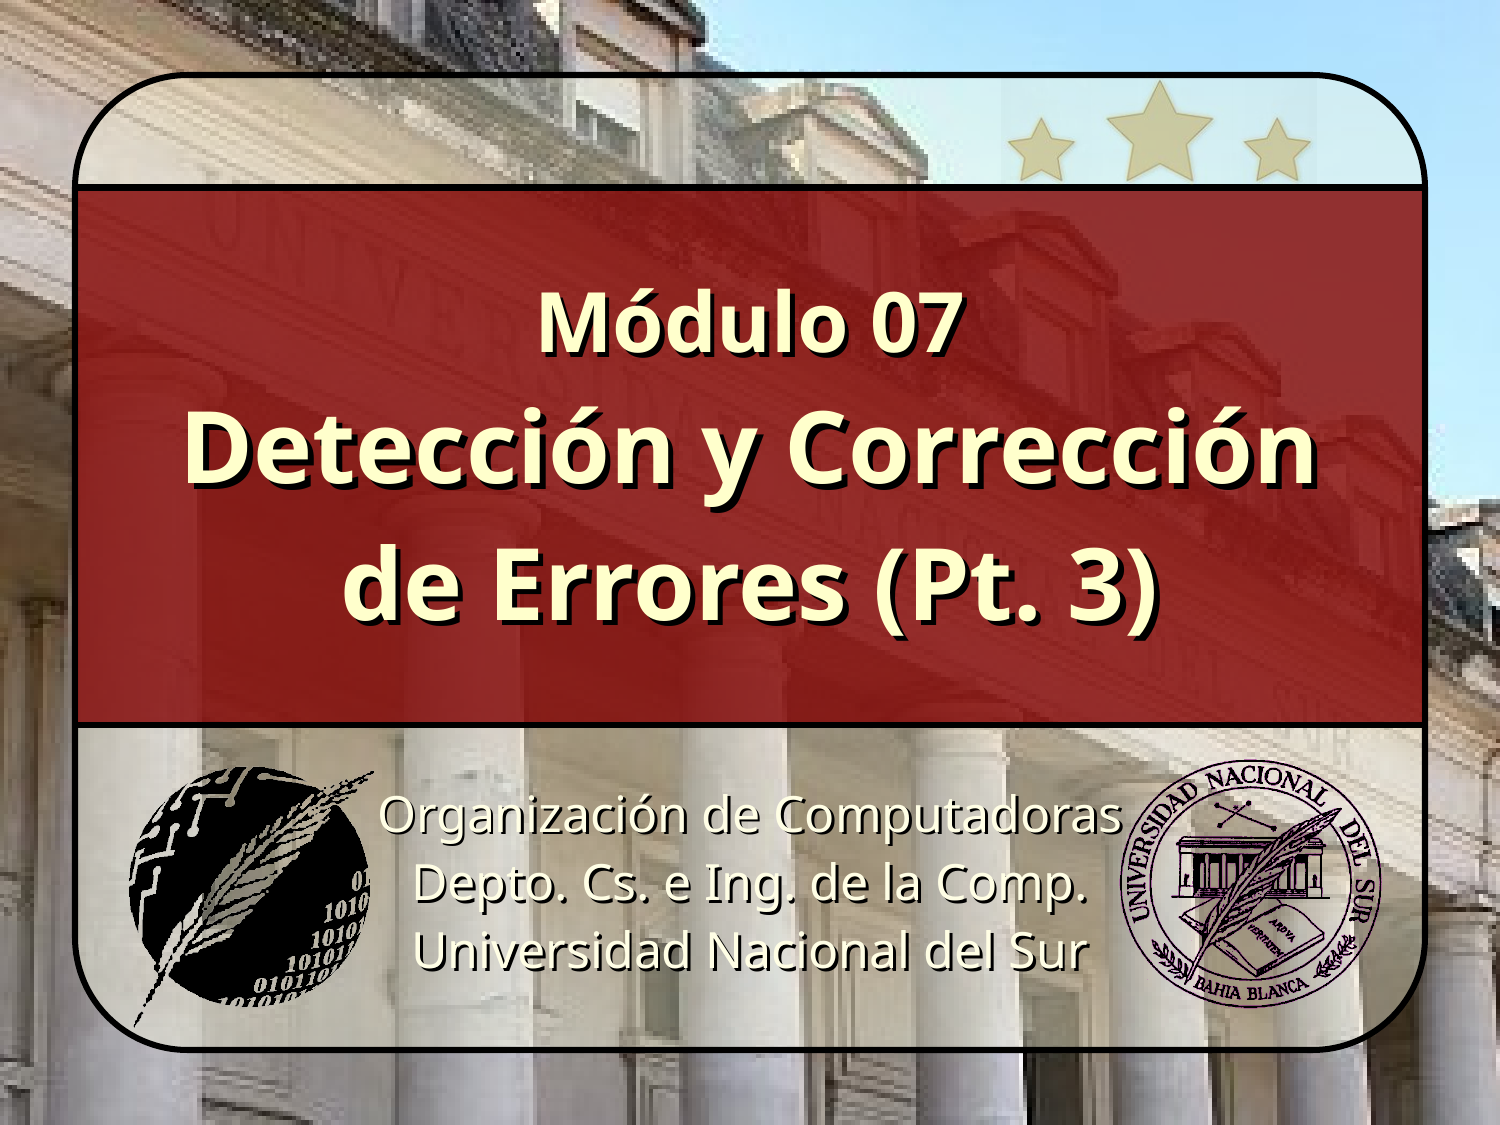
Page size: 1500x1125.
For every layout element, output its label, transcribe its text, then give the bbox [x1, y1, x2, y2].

picture [0, 0, 1500, 1125]
title Módulo 07 Detección y Corrección de Errores (Pt. 3) [128, 187, 1372, 726]
